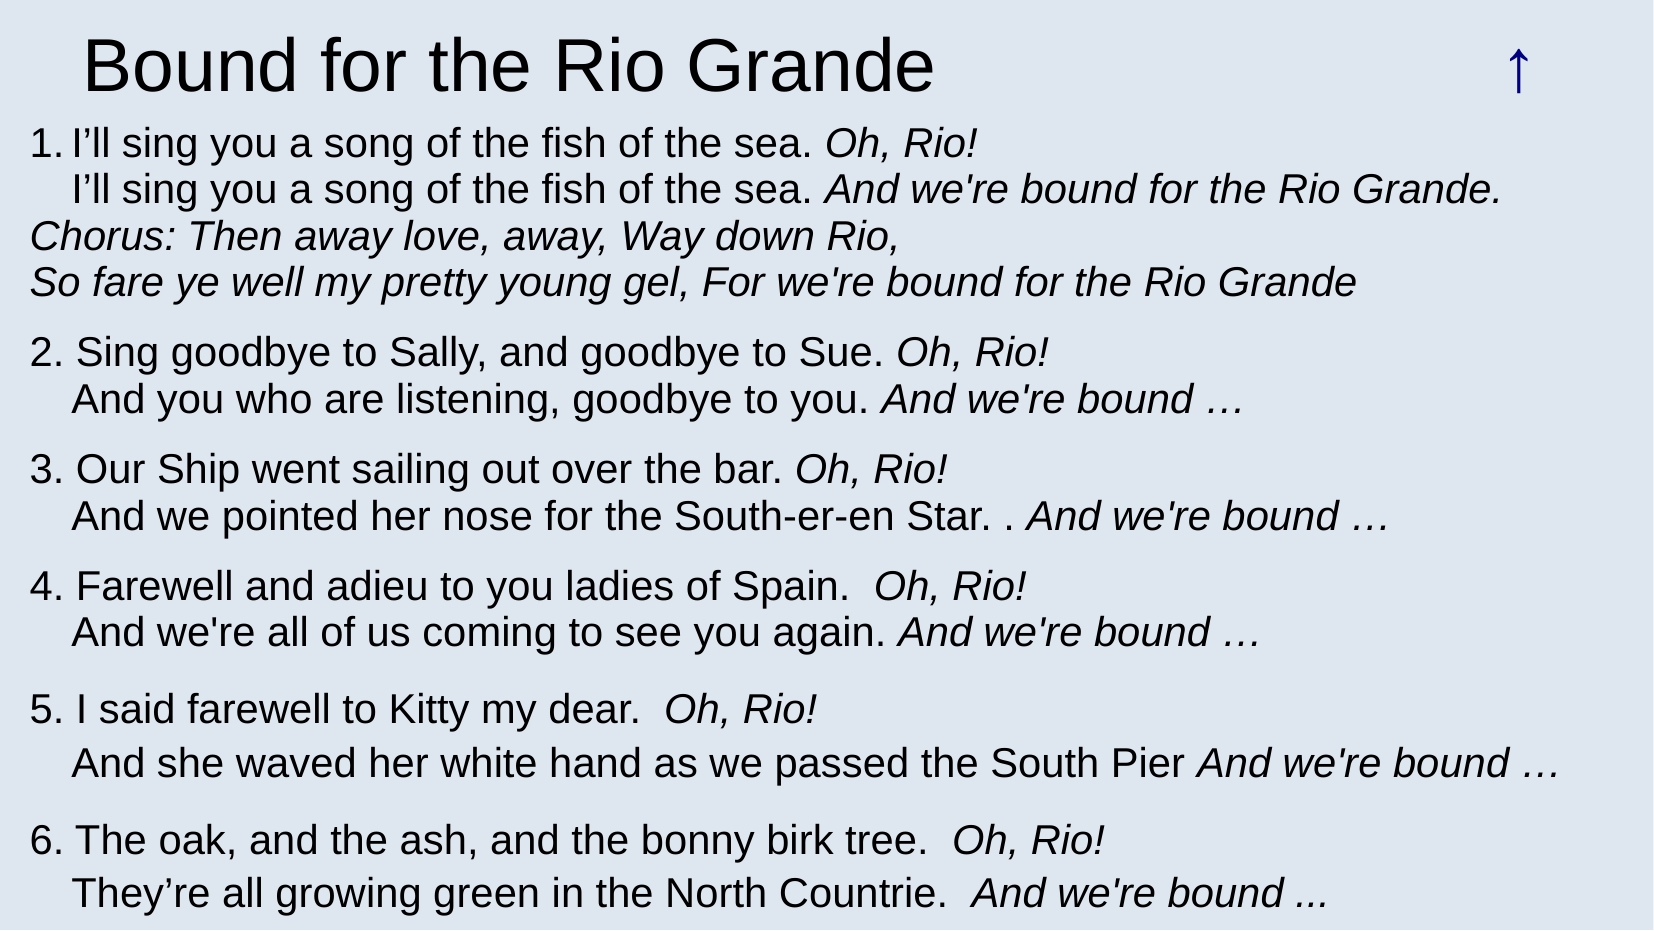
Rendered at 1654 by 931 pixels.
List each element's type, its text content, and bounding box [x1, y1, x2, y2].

subtitle 1. I’ll sing you a song of the fish of the sea. Oh, Rio! I’ll sing you a song of the fish of the sea. And we're bound for the Rio Grande. Chorus: Then away love, away, Way down Rio, So fare ye well my pretty young gel, For we're bound for the Rio Grande 2. Sing goodbye to Sally, and goodbye to Sue. Oh, Rio! And you who are listening, goodbye to you. And we're bound … 3. Our Ship went sailing out over the bar. Oh, Rio! And we pointed her nose for the South-er-en Star. . And we're bound … 4. Farewell and adieu to you ladies of Spain. Oh, Rio! And we're all of us coming to see you again. And we're bound … 5. I said farewell to Kitty my dear. Oh, Rio! And she waved her white hand as we passed the South Pier And we're bound … 6. The oak, and the ash, and the bonny birk tree. Oh, Rio! They’re all growing green in the North Countrie. And we're bound ... [29, 119, 1625, 917]
title Bound for the Rio Grande ↑ [82, 23, 1571, 108]
